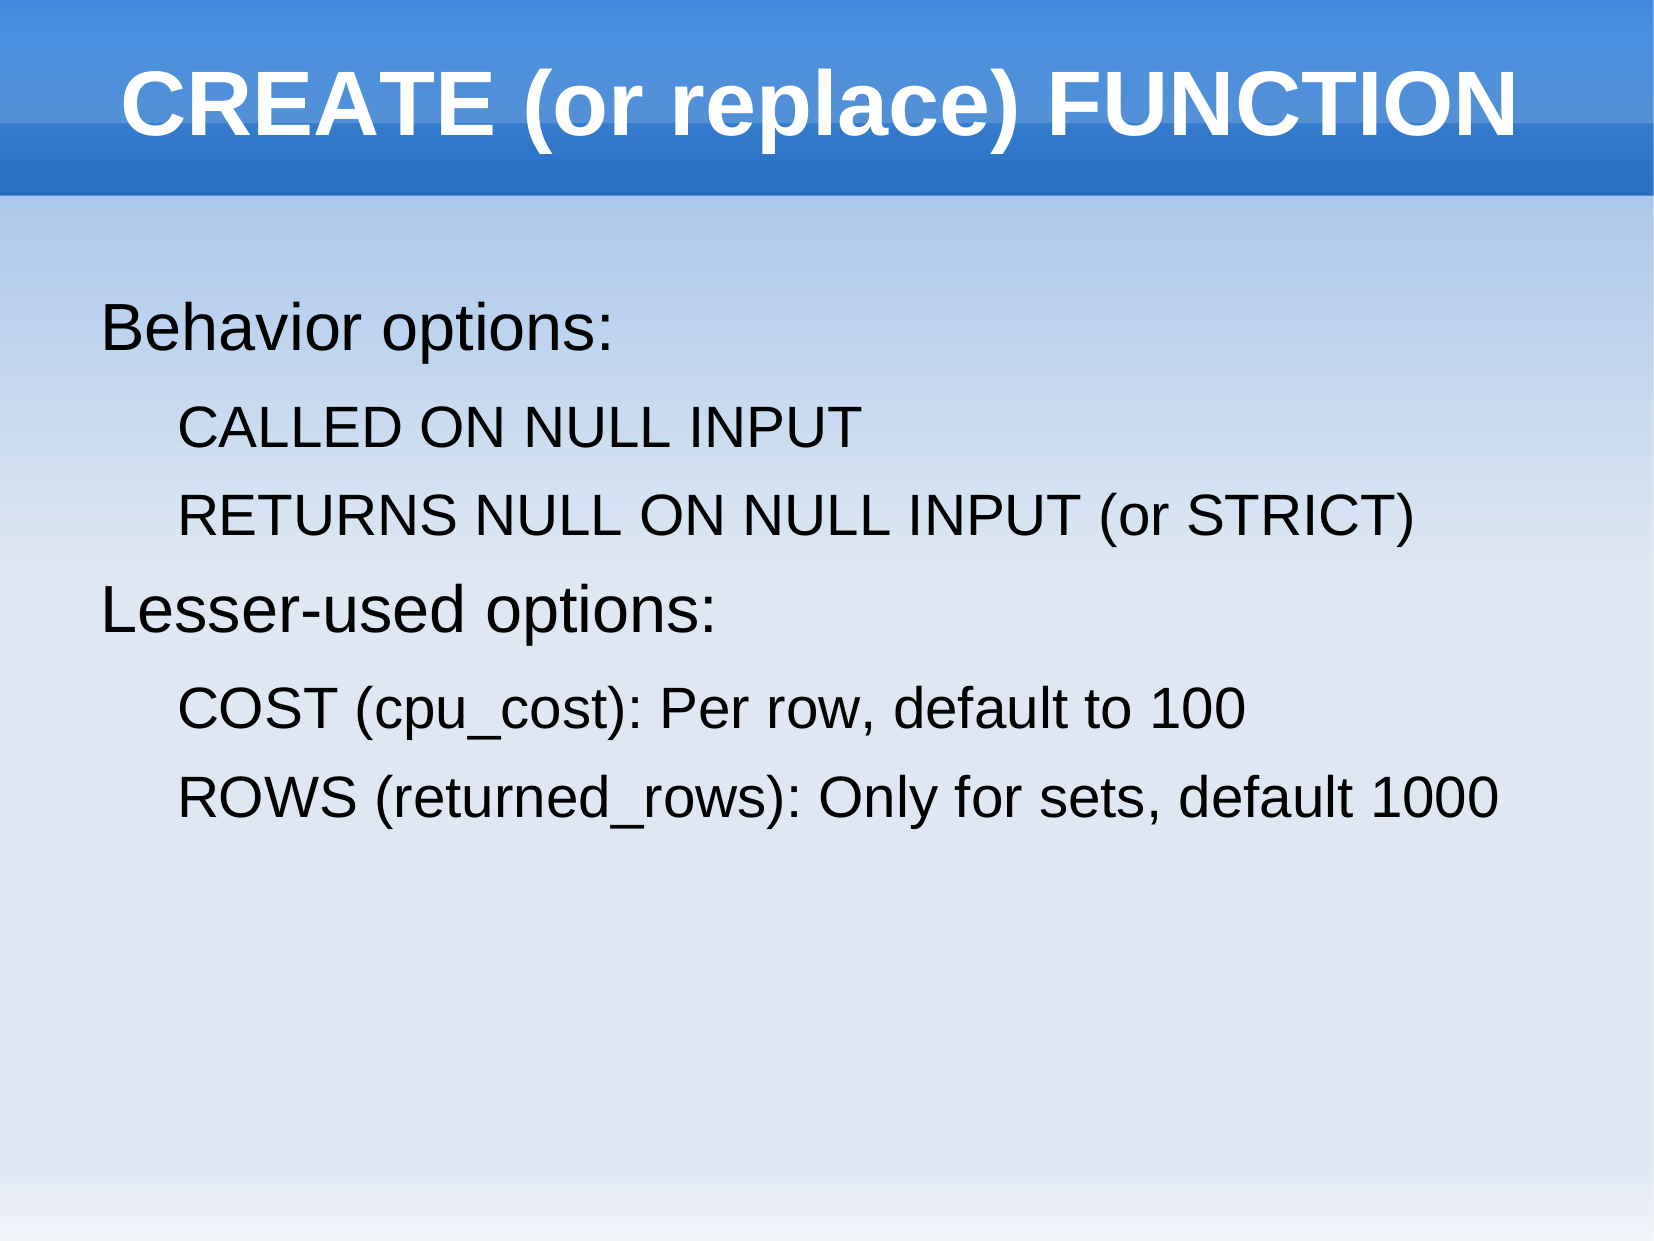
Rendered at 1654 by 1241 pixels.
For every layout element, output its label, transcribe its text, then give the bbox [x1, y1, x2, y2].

picture [0, 0, 1654, 1241]
list Behavior options: CALLED ON NULL INPUT RETURNS NULL ON NULL INPUT (or STRICT) Lesser-used options: COST (cpu_cost): Per row, default to 100 ROWS (returned_rows): Only for sets, default 1000 [82, 290, 1571, 1094]
title CREATE (or replace) FUNCTION [76, 7, 1565, 200]
